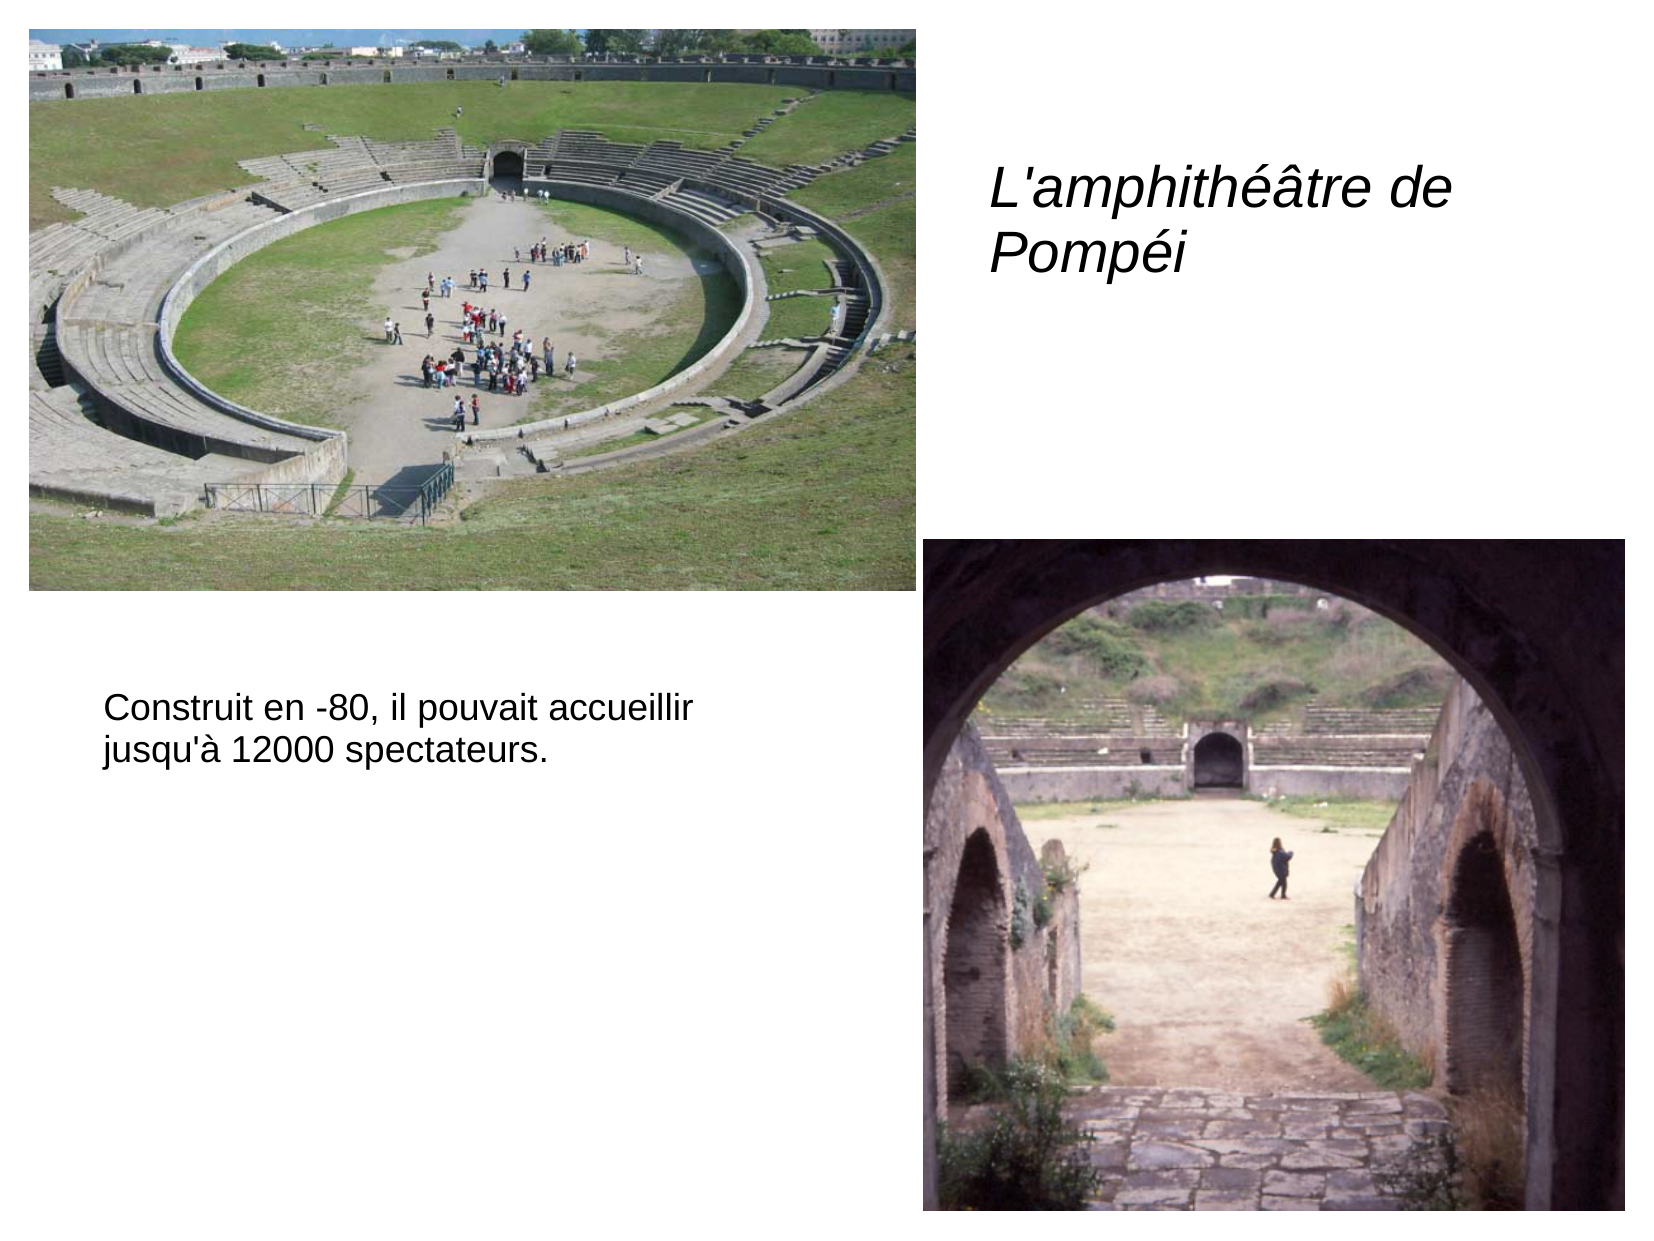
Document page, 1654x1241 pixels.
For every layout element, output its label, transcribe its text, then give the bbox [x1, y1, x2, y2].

text_box Construit en -80, il pouvait accueillir jusqu'à 12000 spectateurs. [88, 679, 798, 779]
picture [29, 29, 916, 591]
text_box L'amphithéâtre de Pompéi [974, 147, 1595, 292]
picture [923, 539, 1625, 1211]
